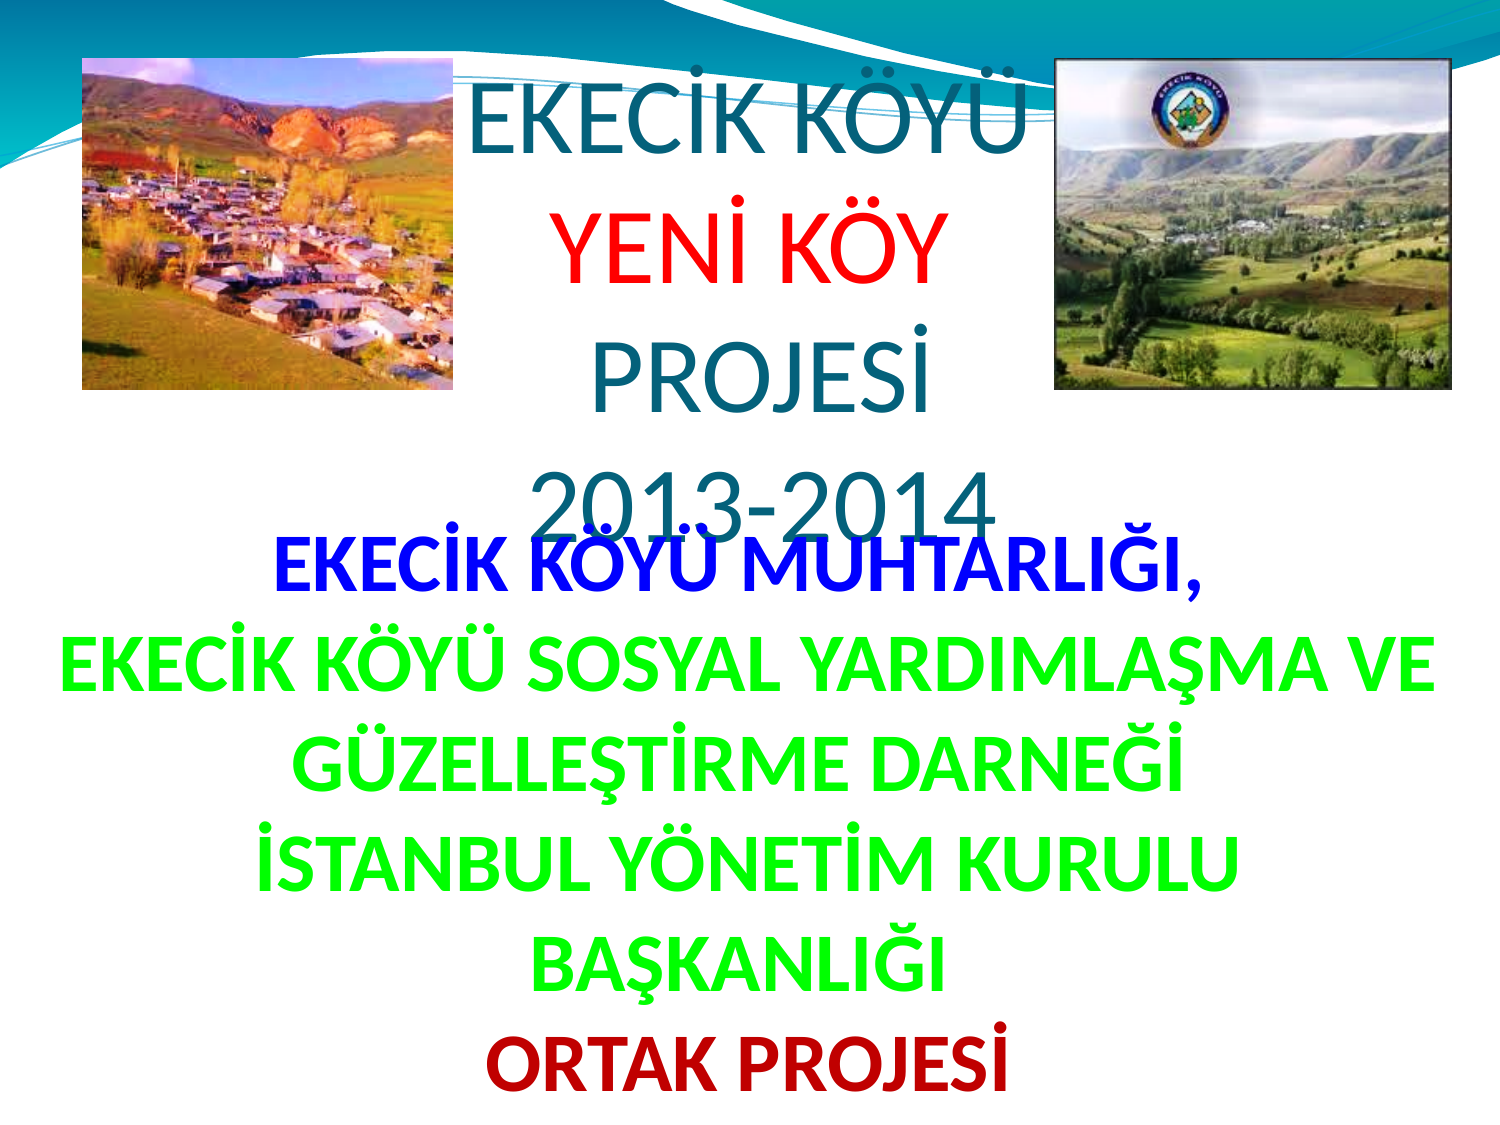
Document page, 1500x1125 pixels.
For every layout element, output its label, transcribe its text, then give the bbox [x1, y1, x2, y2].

text_box EKECİK KÖYÜ MUHTARLIĞI, EKECİK KÖYÜ SOSYAL YARDIMLAŞMA VE GÜZELLEŞTİRME DARNEĞİ İSTANBUL YÖNETİM KURULU BAŞKANLIĞI ORTAK PROJESİ [46, 527, 1454, 1090]
picture [1054, 58, 1452, 390]
title EKECİK KÖYÜ YENİ KÖY PROJESİ 2013-2014 [410, 46, 1114, 527]
picture [82, 58, 453, 390]
